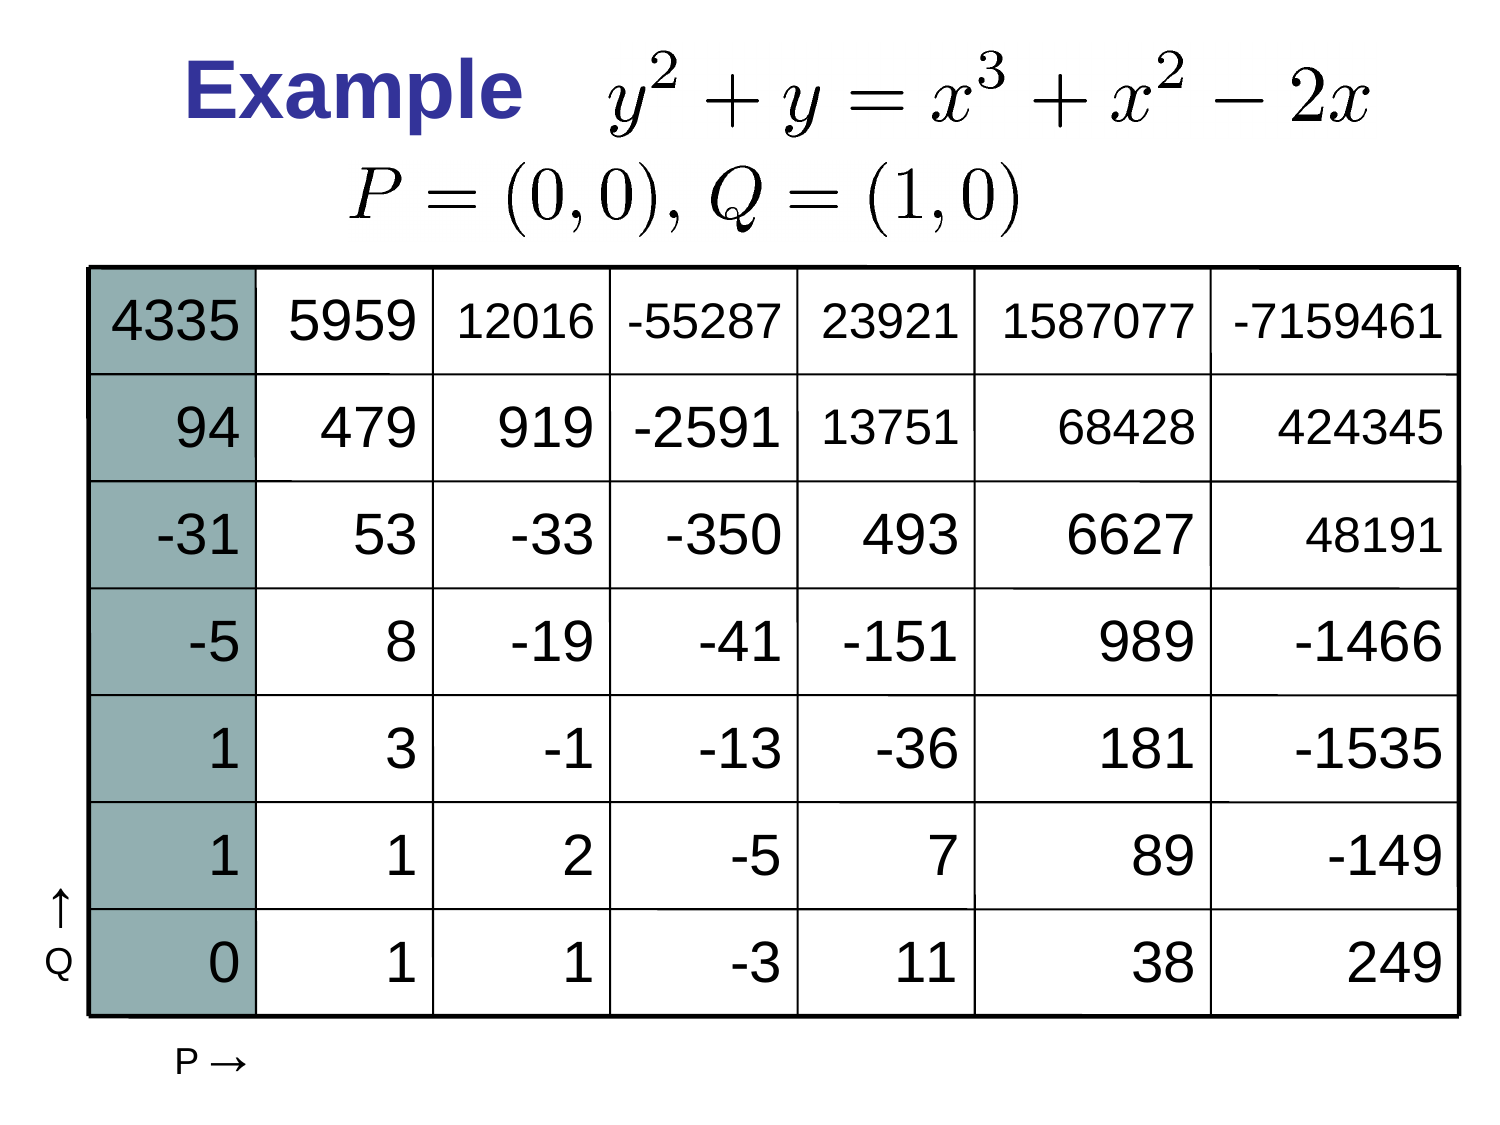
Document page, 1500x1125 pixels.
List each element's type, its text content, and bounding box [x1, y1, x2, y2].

text_box -41 [612, 590, 796, 694]
text_box 1 [257, 911, 432, 1013]
text_box -33 [434, 483, 608, 587]
text_box -31 [91, 483, 254, 587]
text_box 5959 [257, 270, 431, 373]
text_box 1 [435, 911, 609, 1013]
text_box 53 [257, 483, 431, 587]
text_box 23921 [799, 270, 973, 373]
text_box 249 [1212, 911, 1456, 1014]
text_box 94 [91, 376, 254, 480]
text_box 4335 [91, 270, 254, 373]
text_box -149 [1212, 804, 1456, 908]
text_box -1535 [1212, 697, 1456, 801]
text_box -5 [612, 804, 796, 908]
text_box -2591 [611, 376, 796, 480]
text_box 13751 [799, 376, 973, 480]
text_box 38 [976, 911, 1209, 1014]
text_box P→ [159, 1014, 273, 1096]
text_box 1587077 [976, 270, 1209, 373]
text_box 3 [257, 697, 431, 801]
text_box 48191 [1212, 483, 1456, 587]
text_box 8 [257, 590, 431, 694]
text_box -13 [612, 697, 796, 801]
text_box 11 [799, 911, 973, 1013]
text_box 181 [976, 697, 1209, 801]
text_box 6627 [976, 483, 1209, 587]
picture [348, 160, 1022, 242]
text_box 493 [799, 483, 973, 587]
text_box 424345 [1212, 376, 1456, 480]
text_box 89 [976, 804, 1209, 908]
title Example [64, 30, 644, 149]
text_box 479 [257, 376, 431, 480]
text_box -55287 [611, 270, 796, 373]
picture [608, 42, 1377, 139]
text_box 12016 [434, 270, 608, 373]
text_box 0 [92, 911, 254, 1013]
text_box -1 [434, 697, 609, 801]
text_box 7 [799, 804, 973, 908]
text_box 1 [92, 697, 254, 801]
text_box -7159461 [1212, 270, 1456, 373]
text_box 68428 [976, 376, 1209, 480]
text_box 989 [976, 590, 1209, 694]
text_box -350 [612, 483, 796, 587]
text_box -151 [799, 590, 973, 694]
text_box ↑ Q [29, 857, 93, 991]
text_box 2 [435, 804, 609, 908]
text_box 1 [92, 804, 254, 908]
text_box -1466 [1212, 590, 1456, 694]
text_box -36 [799, 697, 973, 801]
text_box 1 [257, 804, 431, 908]
text_box -19 [434, 590, 609, 694]
text_box -3 [612, 911, 796, 1013]
text_box -5 [91, 590, 254, 694]
text_box 919 [434, 376, 608, 480]
